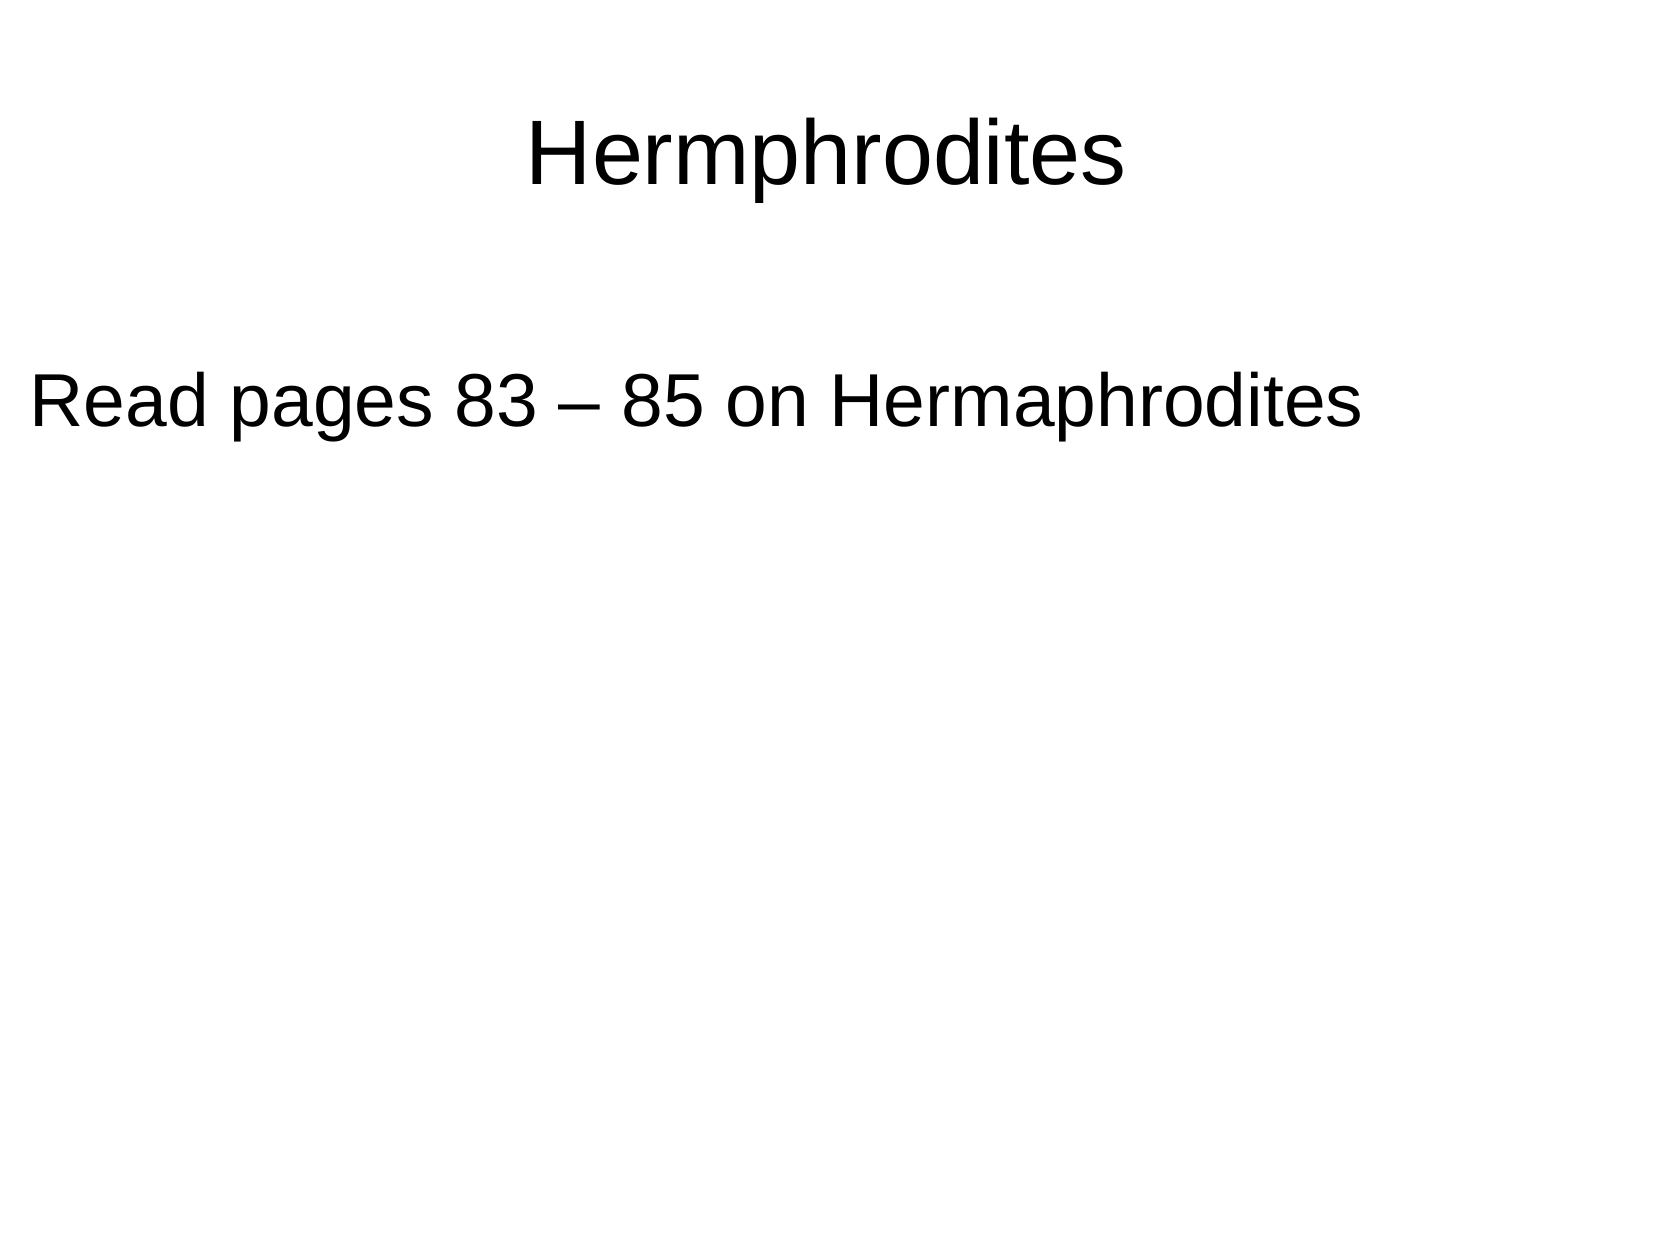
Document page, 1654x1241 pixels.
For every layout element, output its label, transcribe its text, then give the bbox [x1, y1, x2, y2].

title Hermphrodites [82, 49, 1571, 257]
list Read pages 83 – 85 on Hermaphrodites [29, 358, 1625, 1088]
